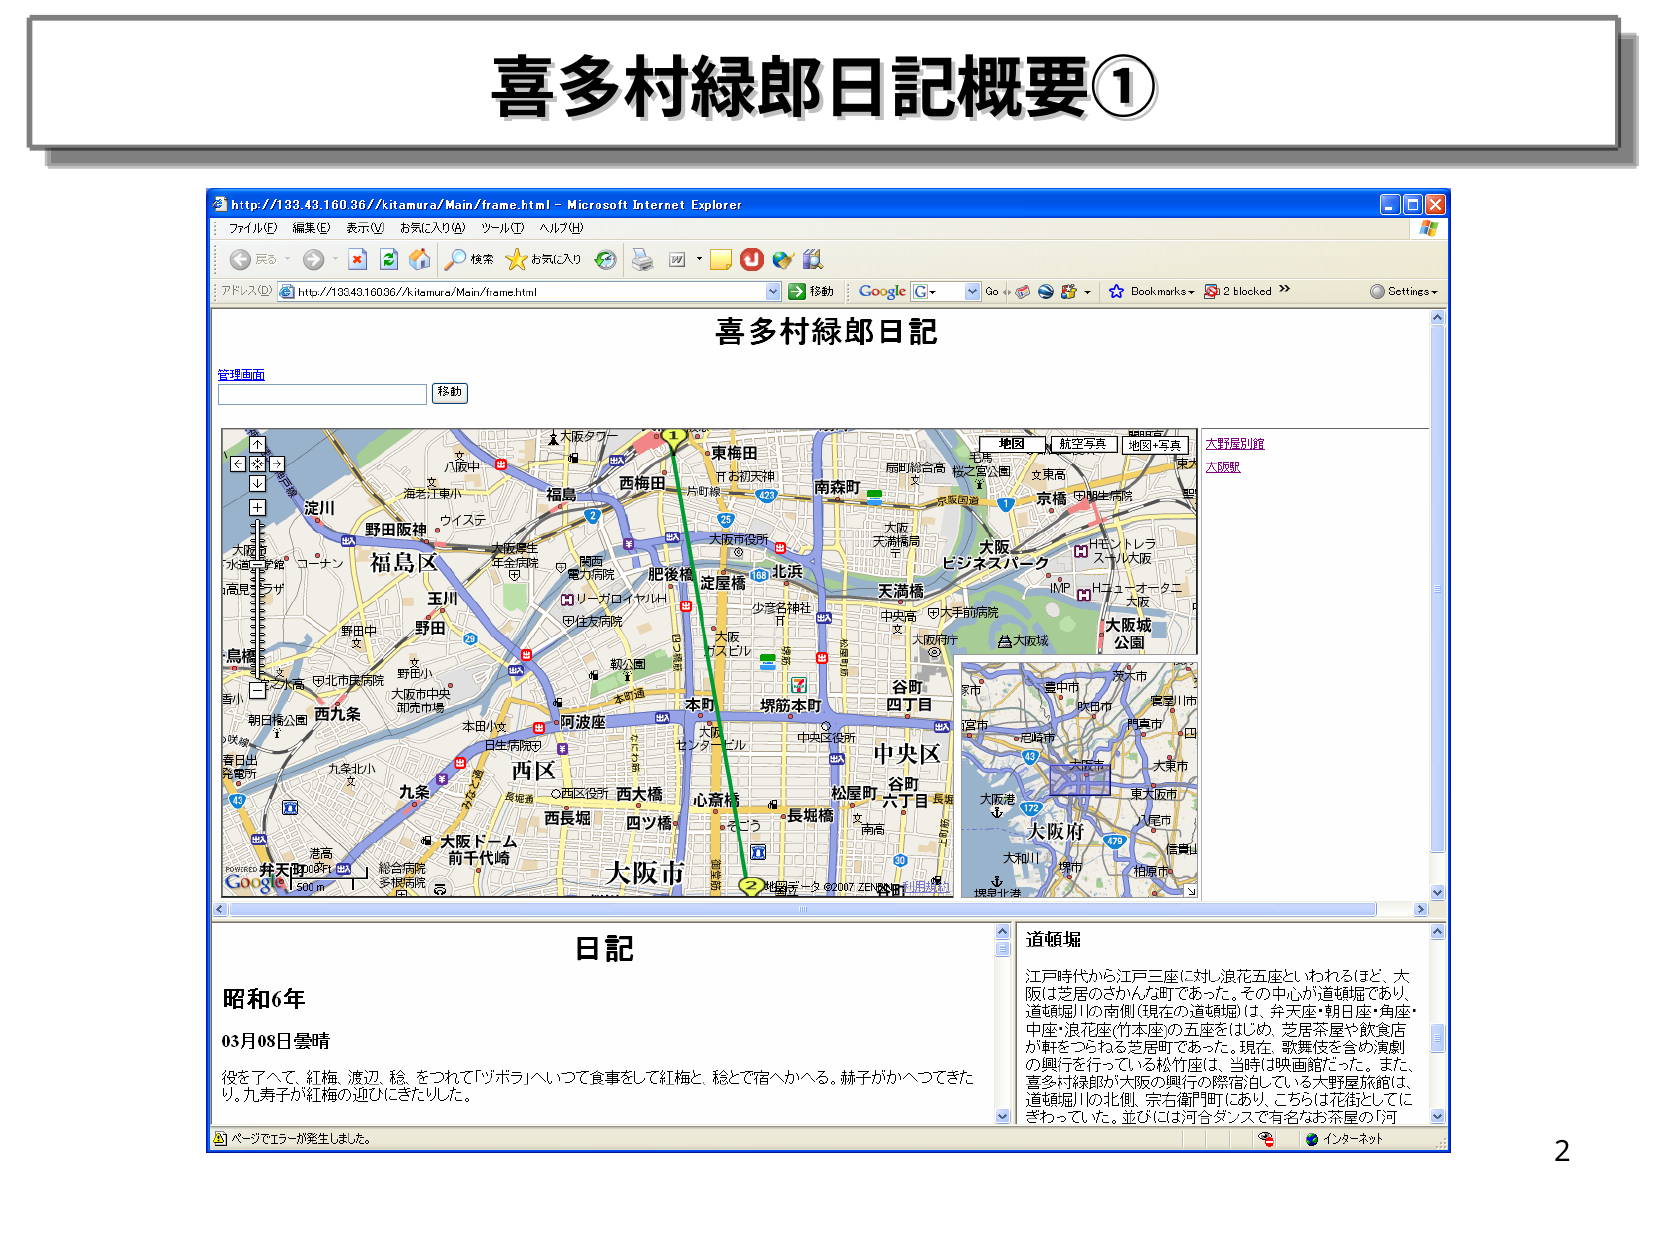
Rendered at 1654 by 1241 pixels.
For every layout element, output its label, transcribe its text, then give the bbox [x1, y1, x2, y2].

text_box 喜多村緑郎日記概要① [29, 17, 1619, 148]
picture [206, 188, 1451, 1153]
